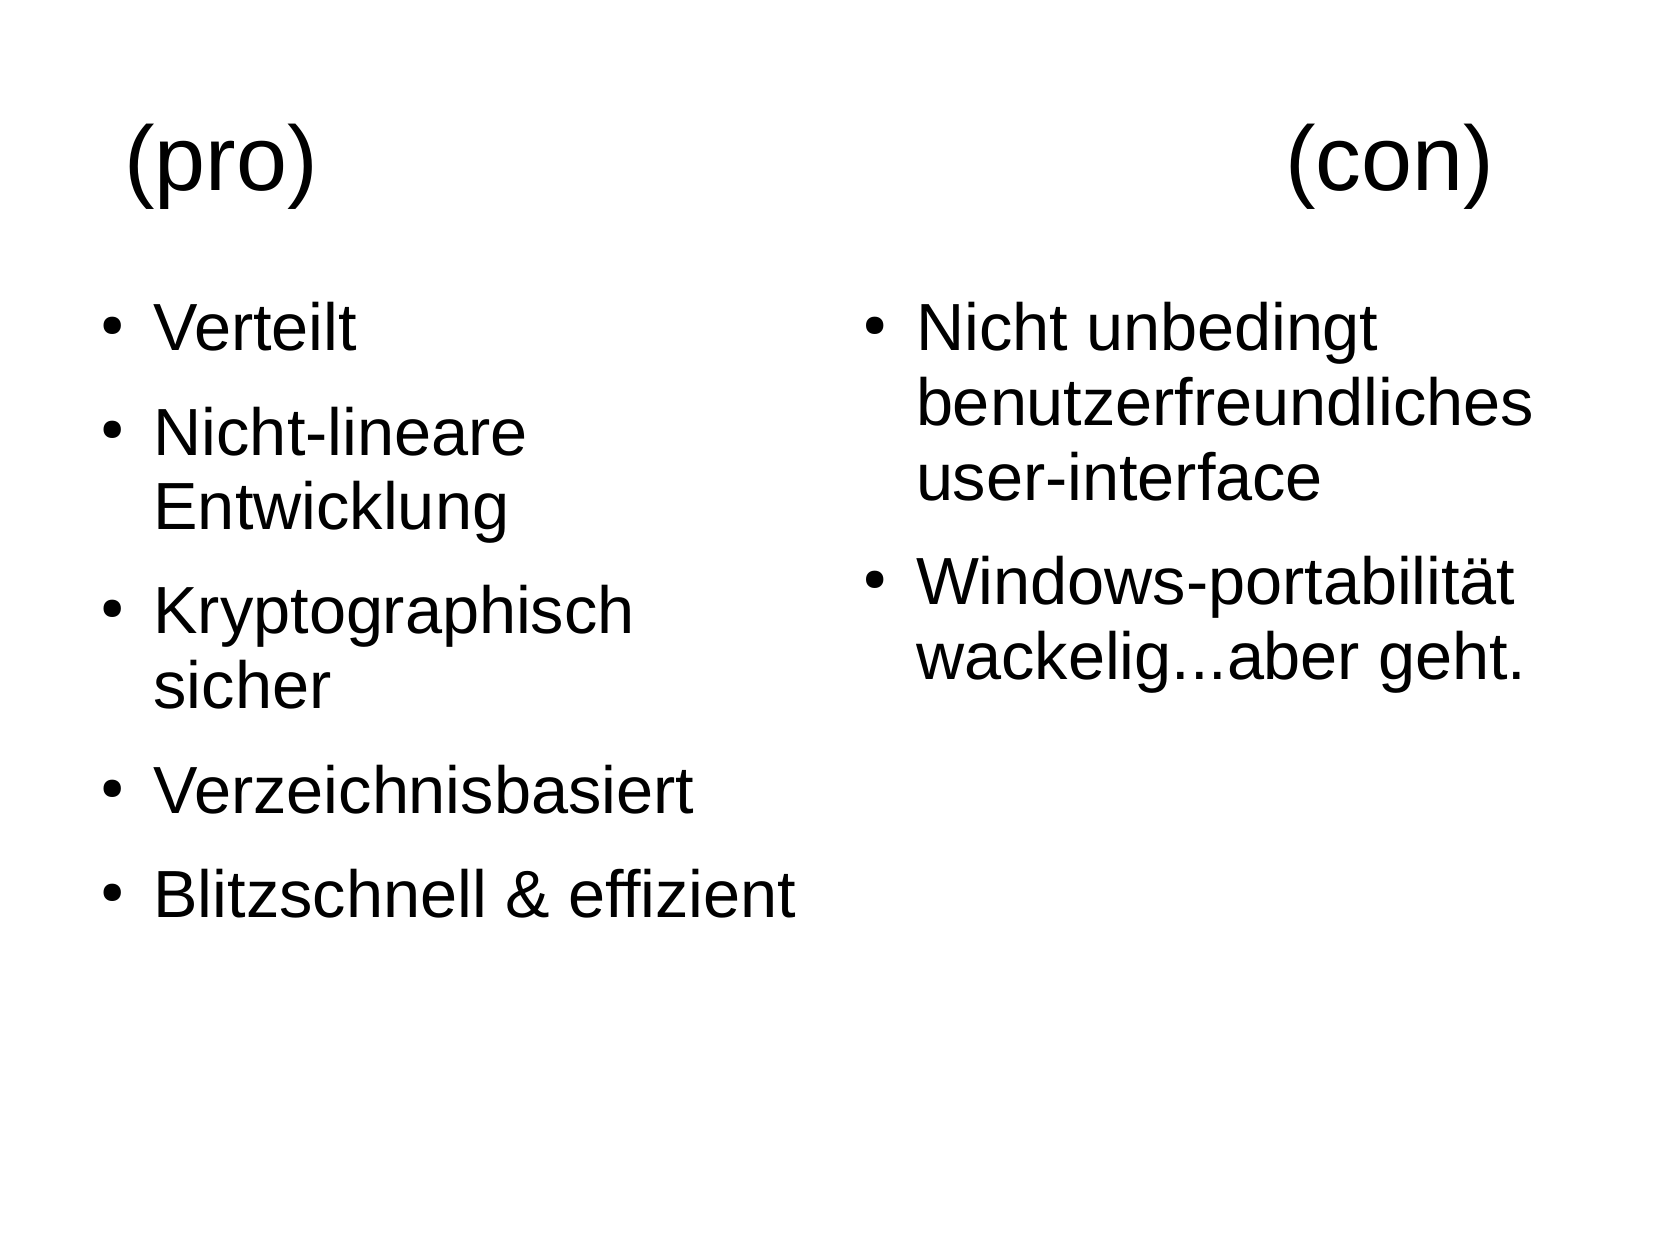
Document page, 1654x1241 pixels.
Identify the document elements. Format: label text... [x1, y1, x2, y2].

title (pro) (con) [120, 55, 1501, 263]
list Nicht unbedingt benutzerfreundliches user-interface Windows-portabilität wackelig...aber geht. [845, 290, 1572, 1109]
list Verteilt Nicht-lineare Entwicklung Kryptographisch sicher Verzeichnisbasiert Blitzschnell & effizient [82, 290, 809, 1109]
